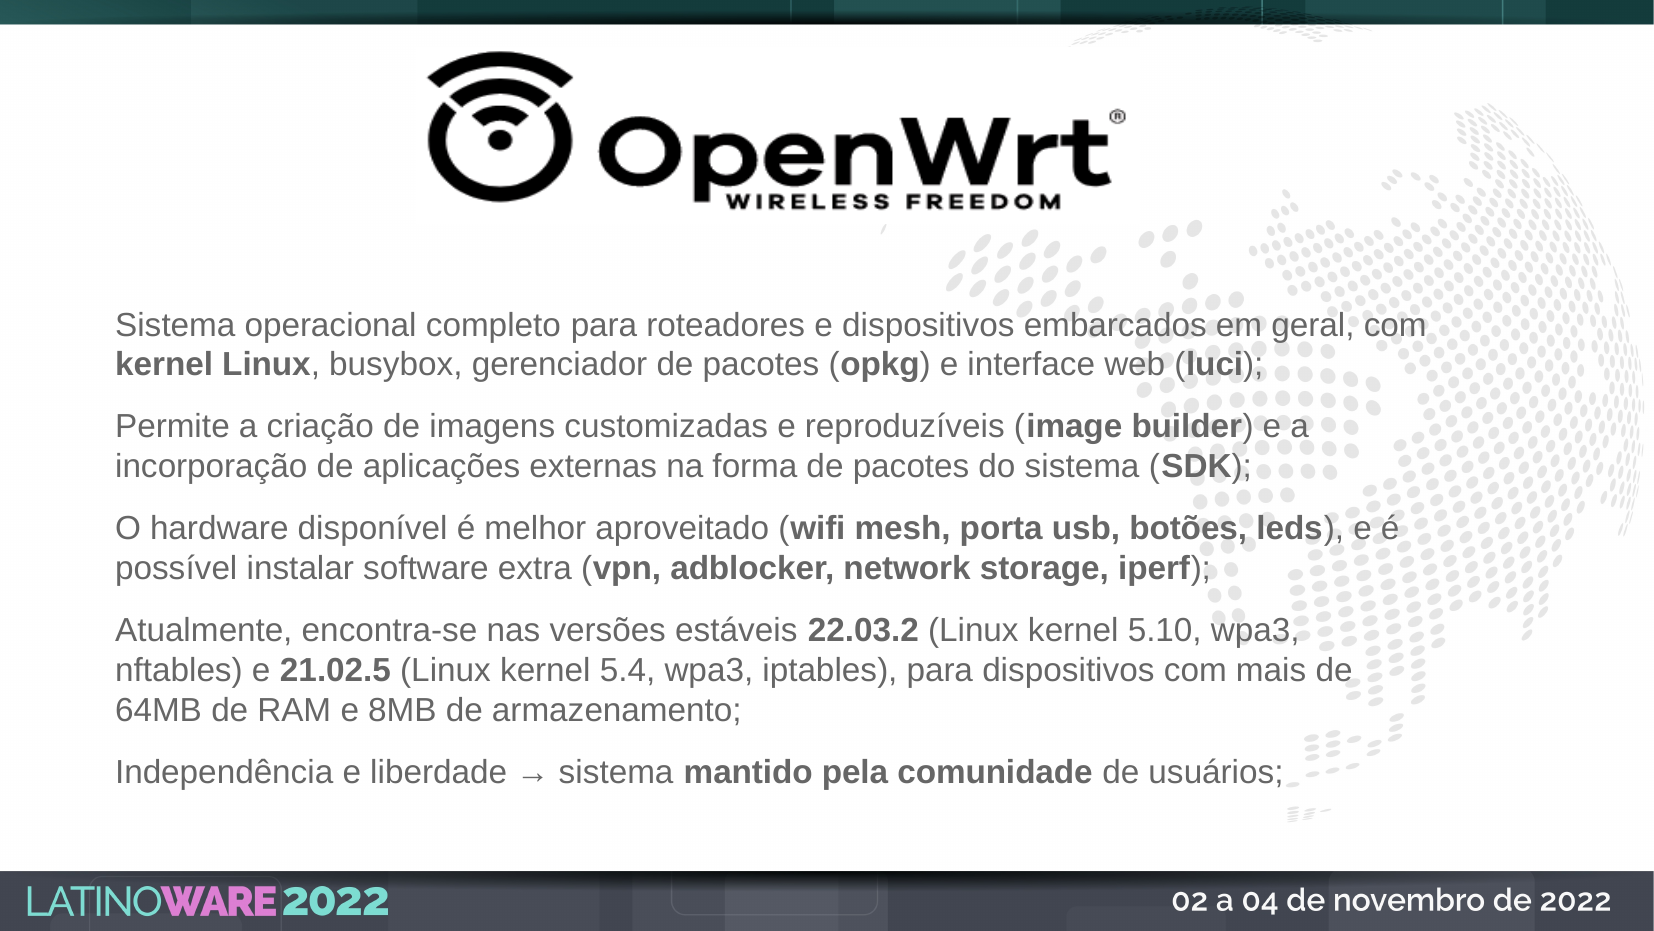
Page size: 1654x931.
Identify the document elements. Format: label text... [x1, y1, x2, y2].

picture [0, 0, 1654, 931]
text_box Sistema operacional completo para roteadores e dispositivos embarcados em geral, com kernel Linux, busybox, gerenciador de pacotes (opkg) e interface web (luci); Permite a criação de imagens customizadas e reproduzíveis (image builder) e a incorporação de aplicações externas na forma de pacotes do sistema (SDK); O hardware disponível é melhor aproveitado (wifi mesh, porta usb, botões, leds), e é possível instalar software extra (vpn, adblocker, network storage, iperf); Atualmente, encontra-se nas versões estáveis 22.03.2 (Linux kernel 5.10, wpa3, nftables) e 21.02.5 (Linux kernel 5.4, wpa3, iptables), para dispositivos com mais de 64MB de RAM e 8MB de armazenamento; Independência e liberdade → sistema mantido pela comunidade de usuários; [29, 295, 1447, 798]
